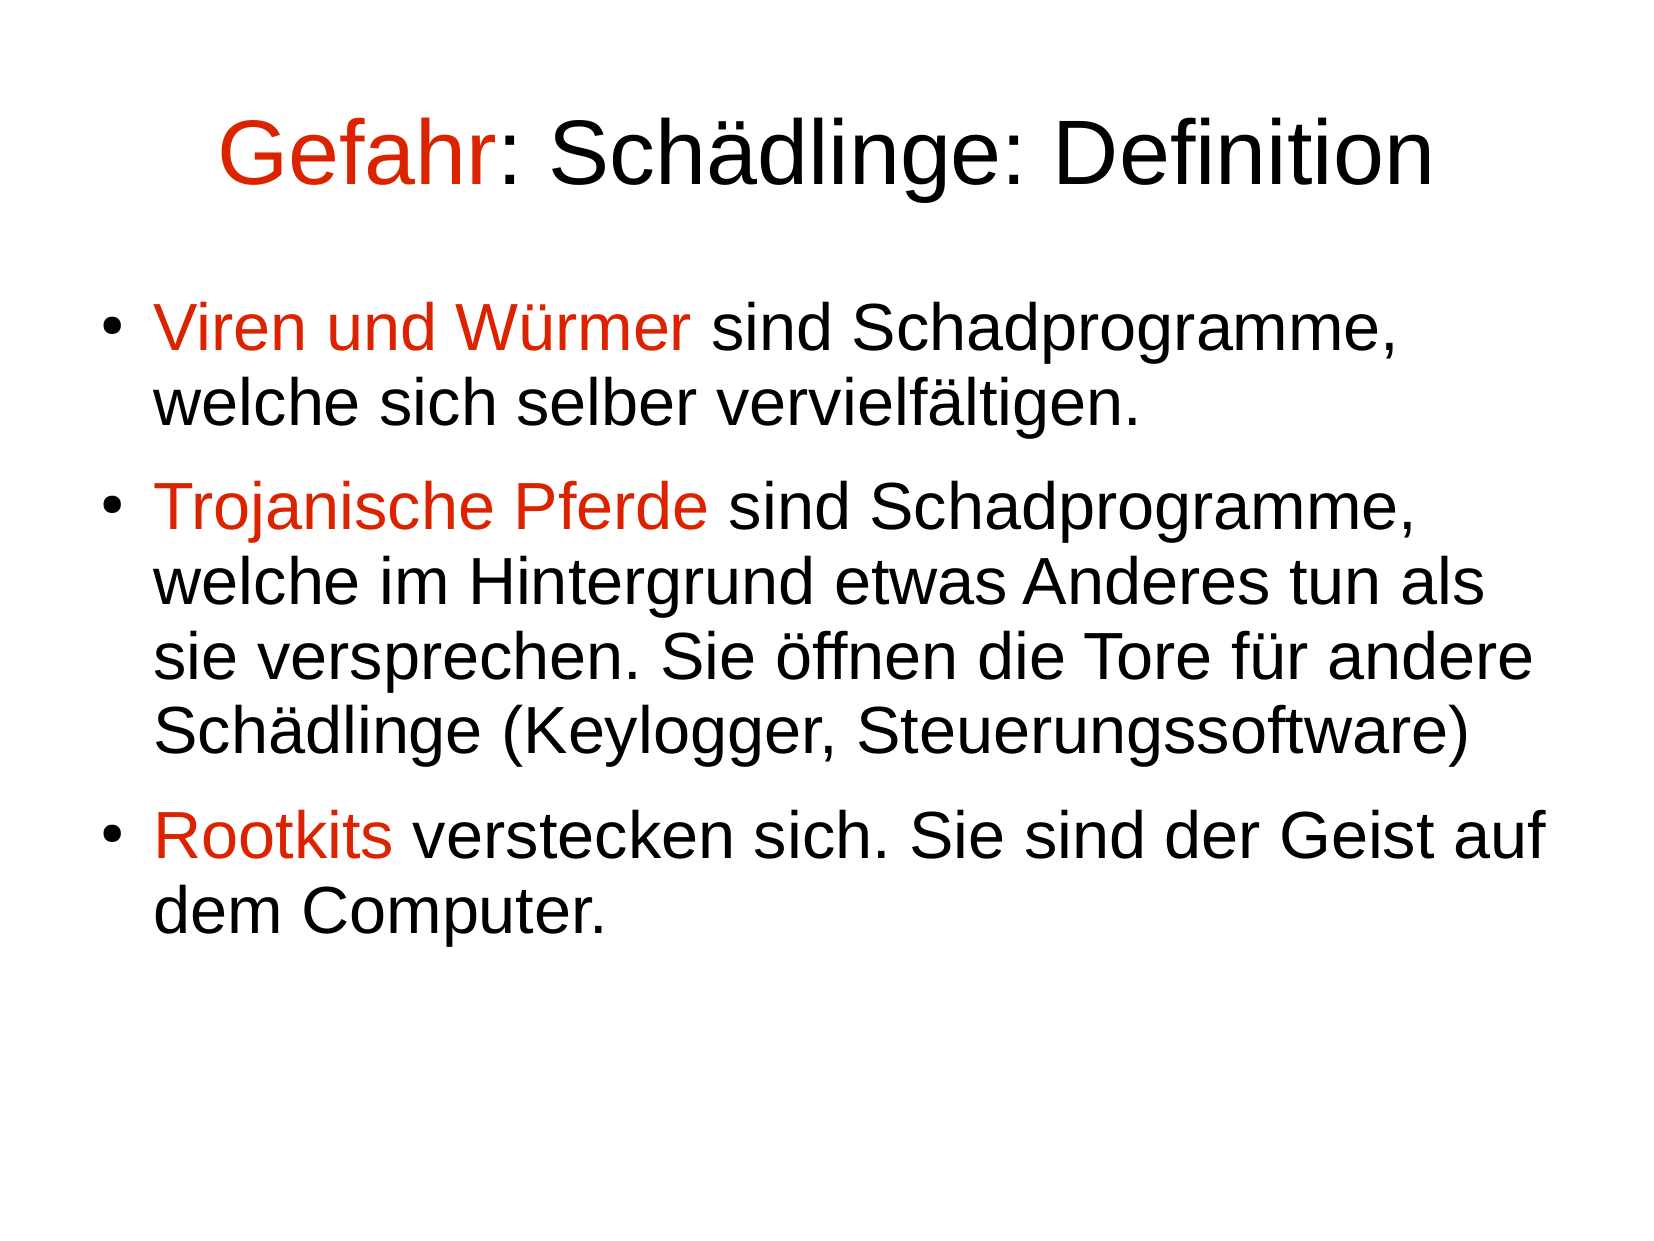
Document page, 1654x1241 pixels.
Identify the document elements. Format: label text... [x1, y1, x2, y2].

title Gefahr: Schädlinge: Definition [82, 49, 1571, 257]
list Viren und Würmer sind Schadprogramme, welche sich selber vervielfältigen. Trojanische Pferde sind Schadprogramme, welche im Hintergrund etwas Anderes tun als sie versprechen. Sie öffnen die Tore für andere Schädlinge (Keylogger, Steuerungssoftware) Rootkits verstecken sich. Sie sind der Geist auf dem Computer. [82, 290, 1571, 1010]
